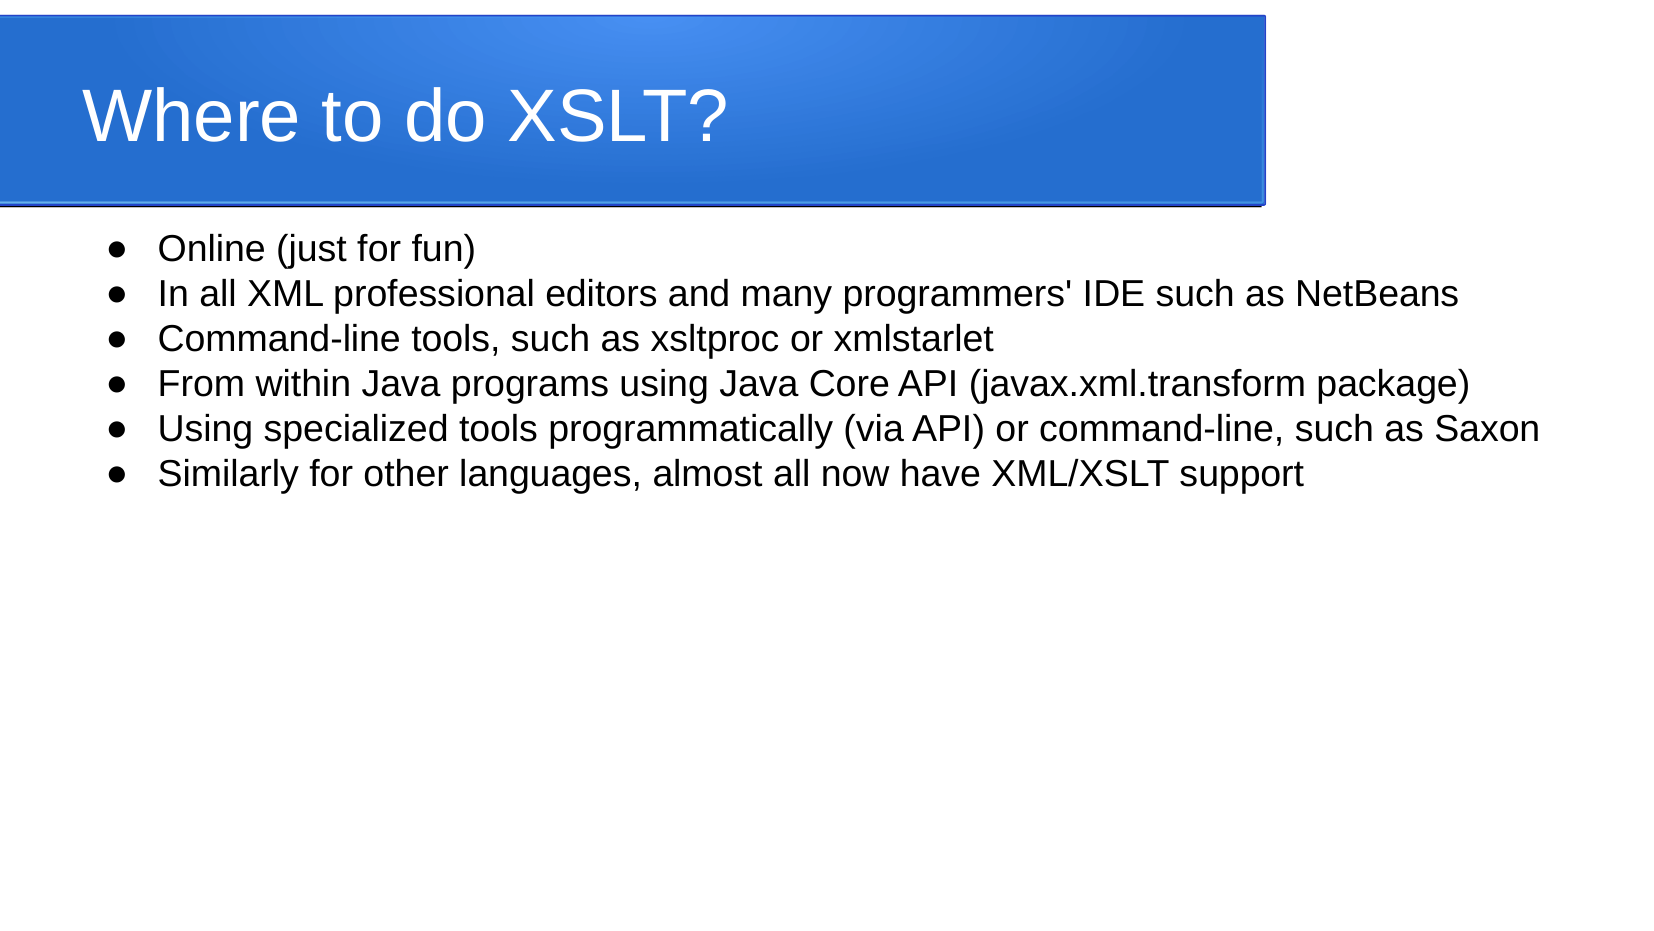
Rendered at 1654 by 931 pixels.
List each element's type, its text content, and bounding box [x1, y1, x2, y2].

title Where to do XSLT? [82, 35, 1235, 189]
list Online (just for fun) In all XML professional editors and many programmers' IDE such as NetBeans Command-line tools, such as xsltproc or xmlstarlet From within Java programs using Java Core API (javax.xml.transform package) Using specialized tools programmatically (via API) or command-line, such as Saxon Similarly for other languages, almost all now have XML/XSLT support [82, 224, 1571, 764]
picture [0, 13, 1269, 211]
